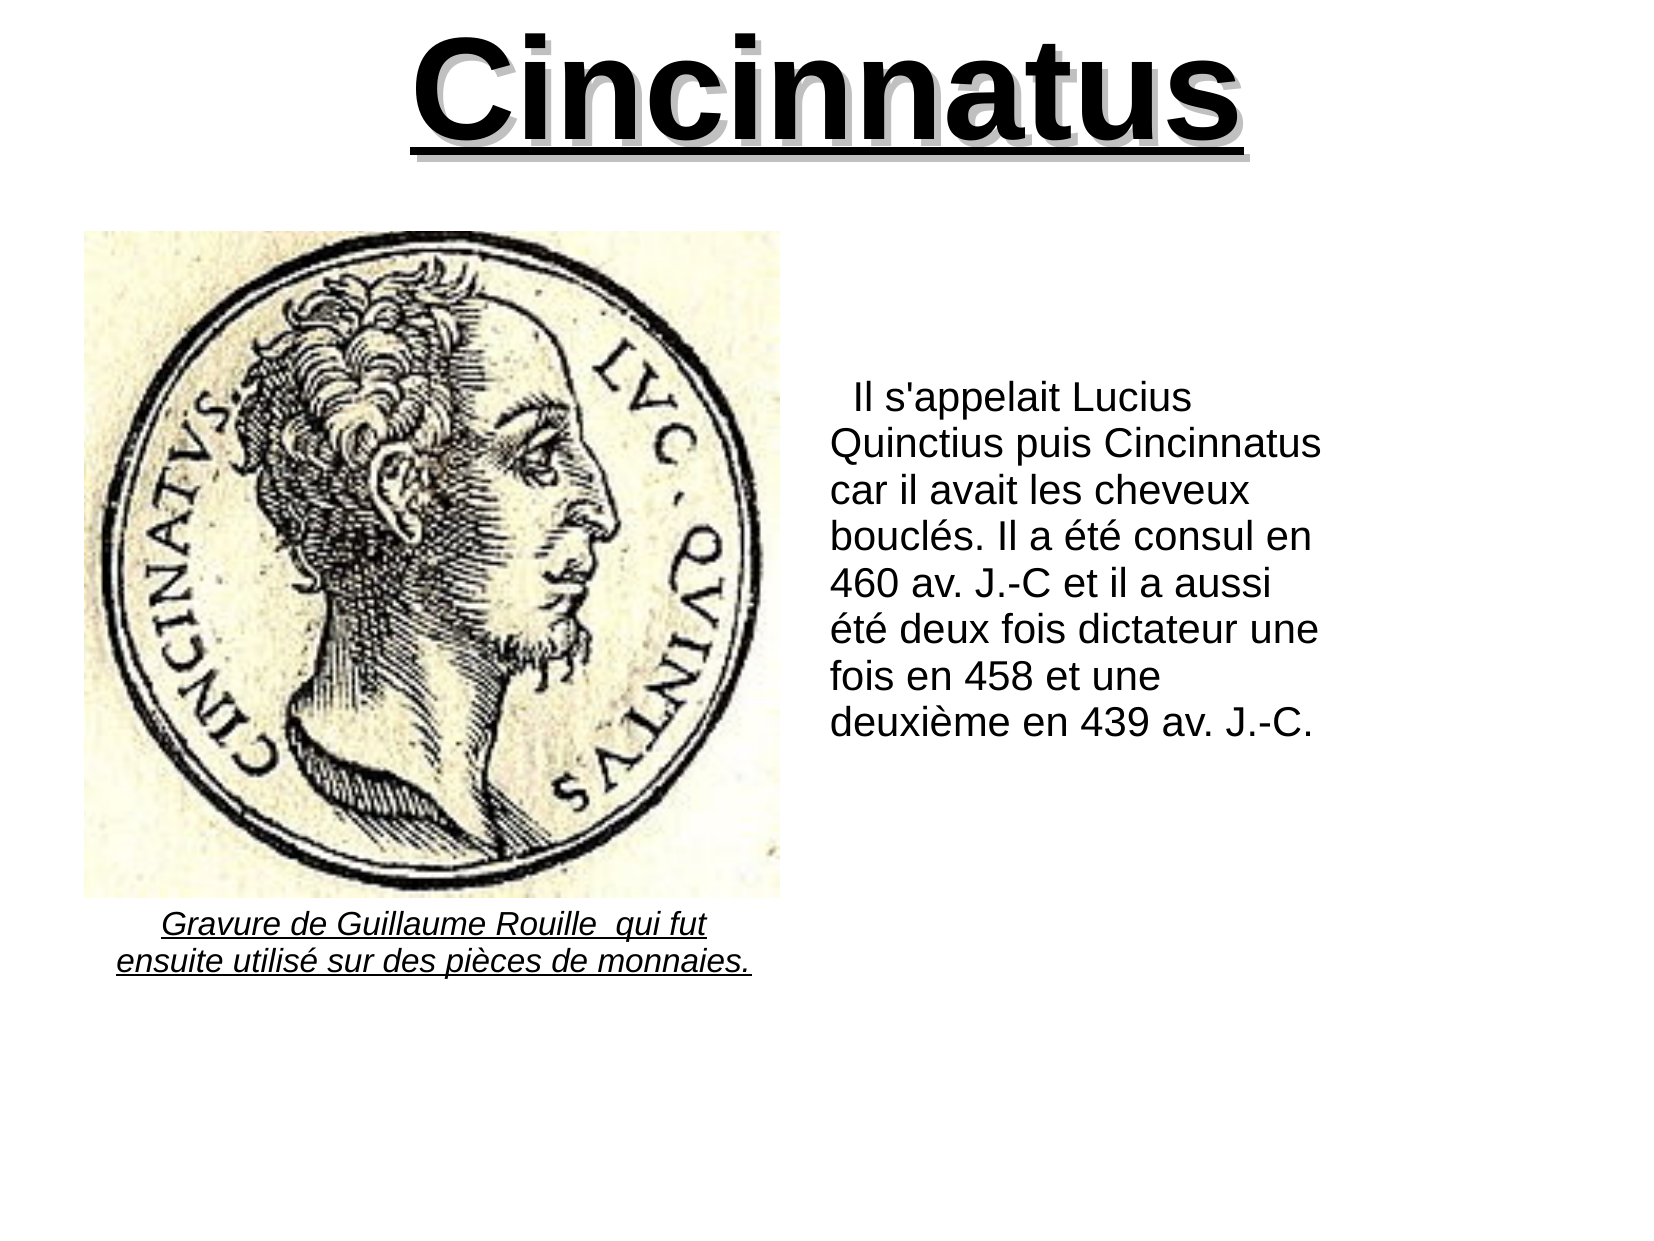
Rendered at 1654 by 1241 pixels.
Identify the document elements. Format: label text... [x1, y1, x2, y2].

picture [84, 231, 780, 898]
text_box Gravure de Guillaume Rouille qui fut ensuite utilisé sur des pièces de monnaies. [88, 897, 780, 987]
text_box Cincinnatus [0, 0, 1654, 220]
text_box Il s'appelait Lucius Quinctius puis Cincinnatus car il avait les cheveux bouclés. Il a été consul en 460 av. J.-C et il a aussi été deux fois dictateur une fois en 458 et une deuxième en 439 av. J.-C. [814, 366, 1347, 756]
